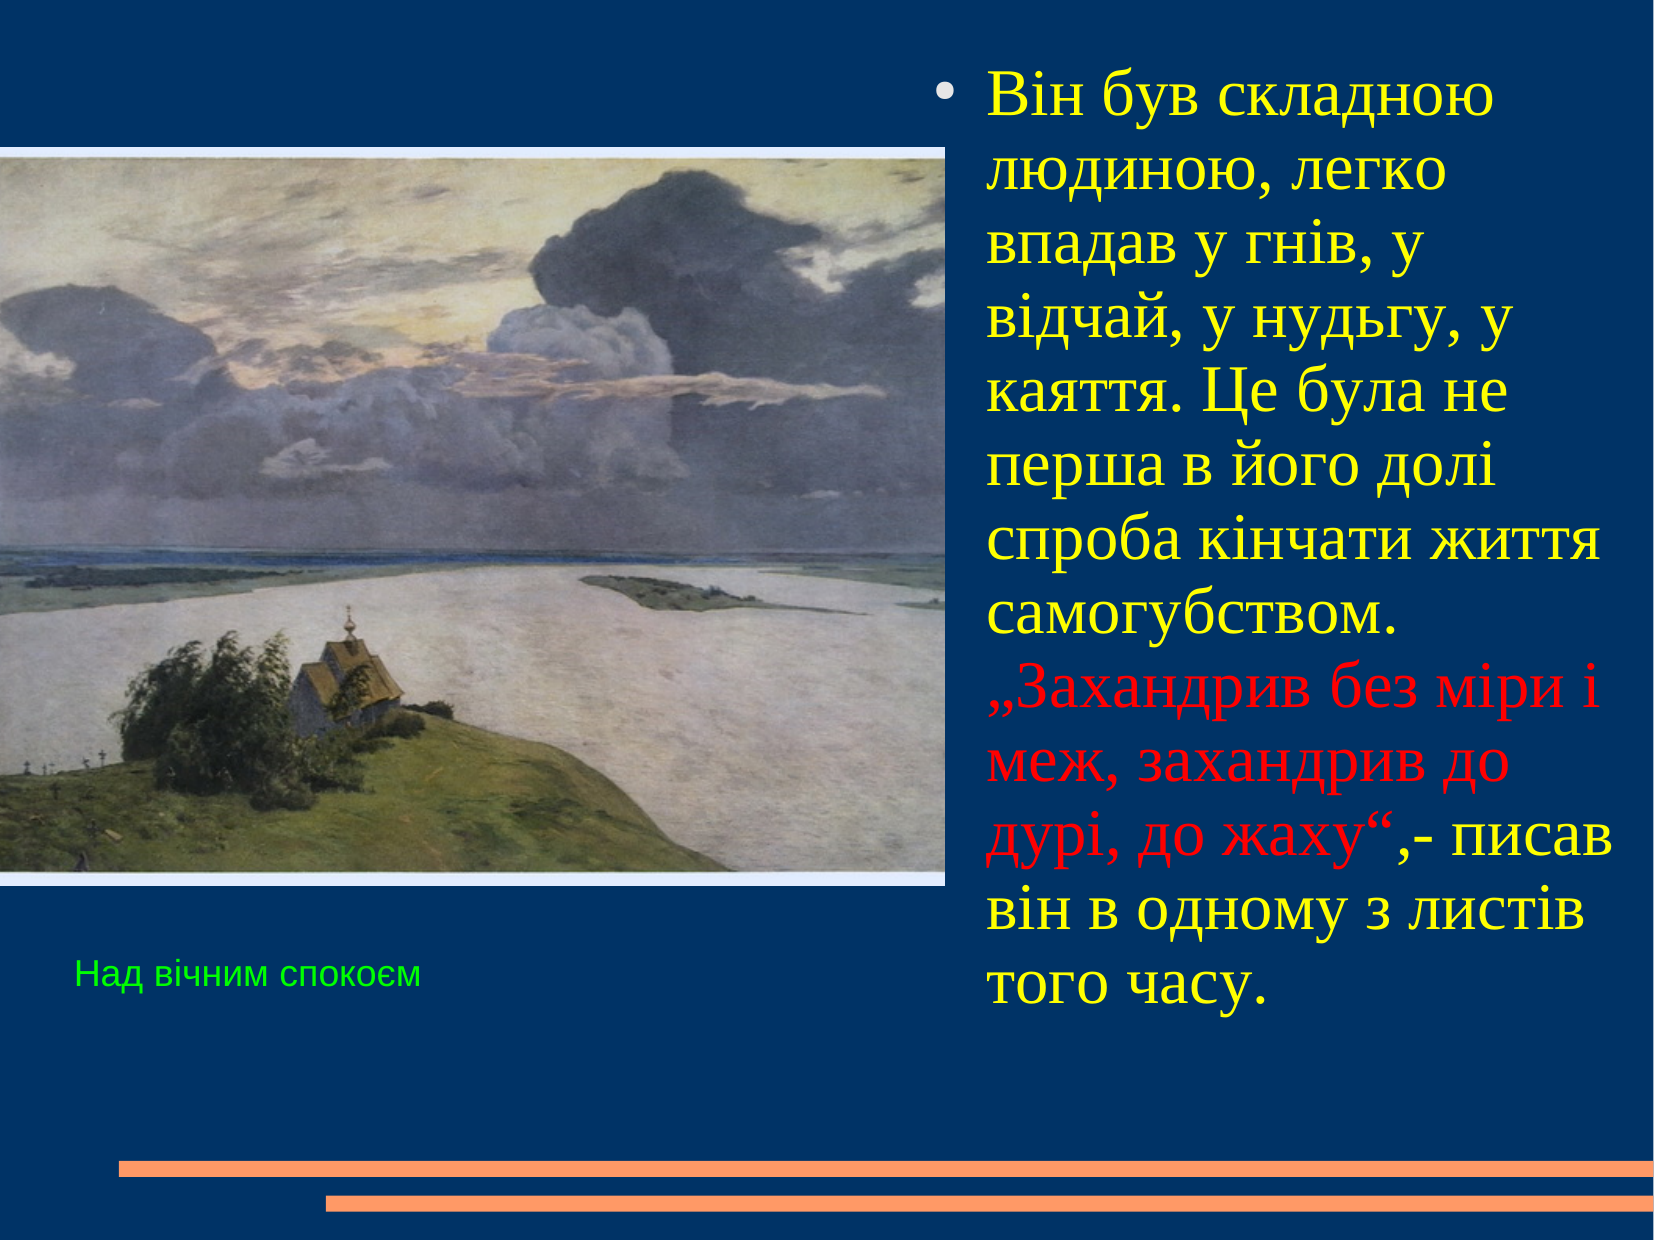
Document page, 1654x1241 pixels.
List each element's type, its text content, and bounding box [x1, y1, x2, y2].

list Він був складною людиною, легко впадав у гнів, у відчай, у нудьгу, у каяття. Це була не перша в його долі спроба кінчати життя самогубством. „Захандрив без міри і меж, захандрив до дурі, до жаху“,- писав він в одному з листів того часу. [915, 55, 1618, 1093]
picture [0, 147, 945, 886]
text_box Над вічним спокоєм [59, 944, 680, 1002]
